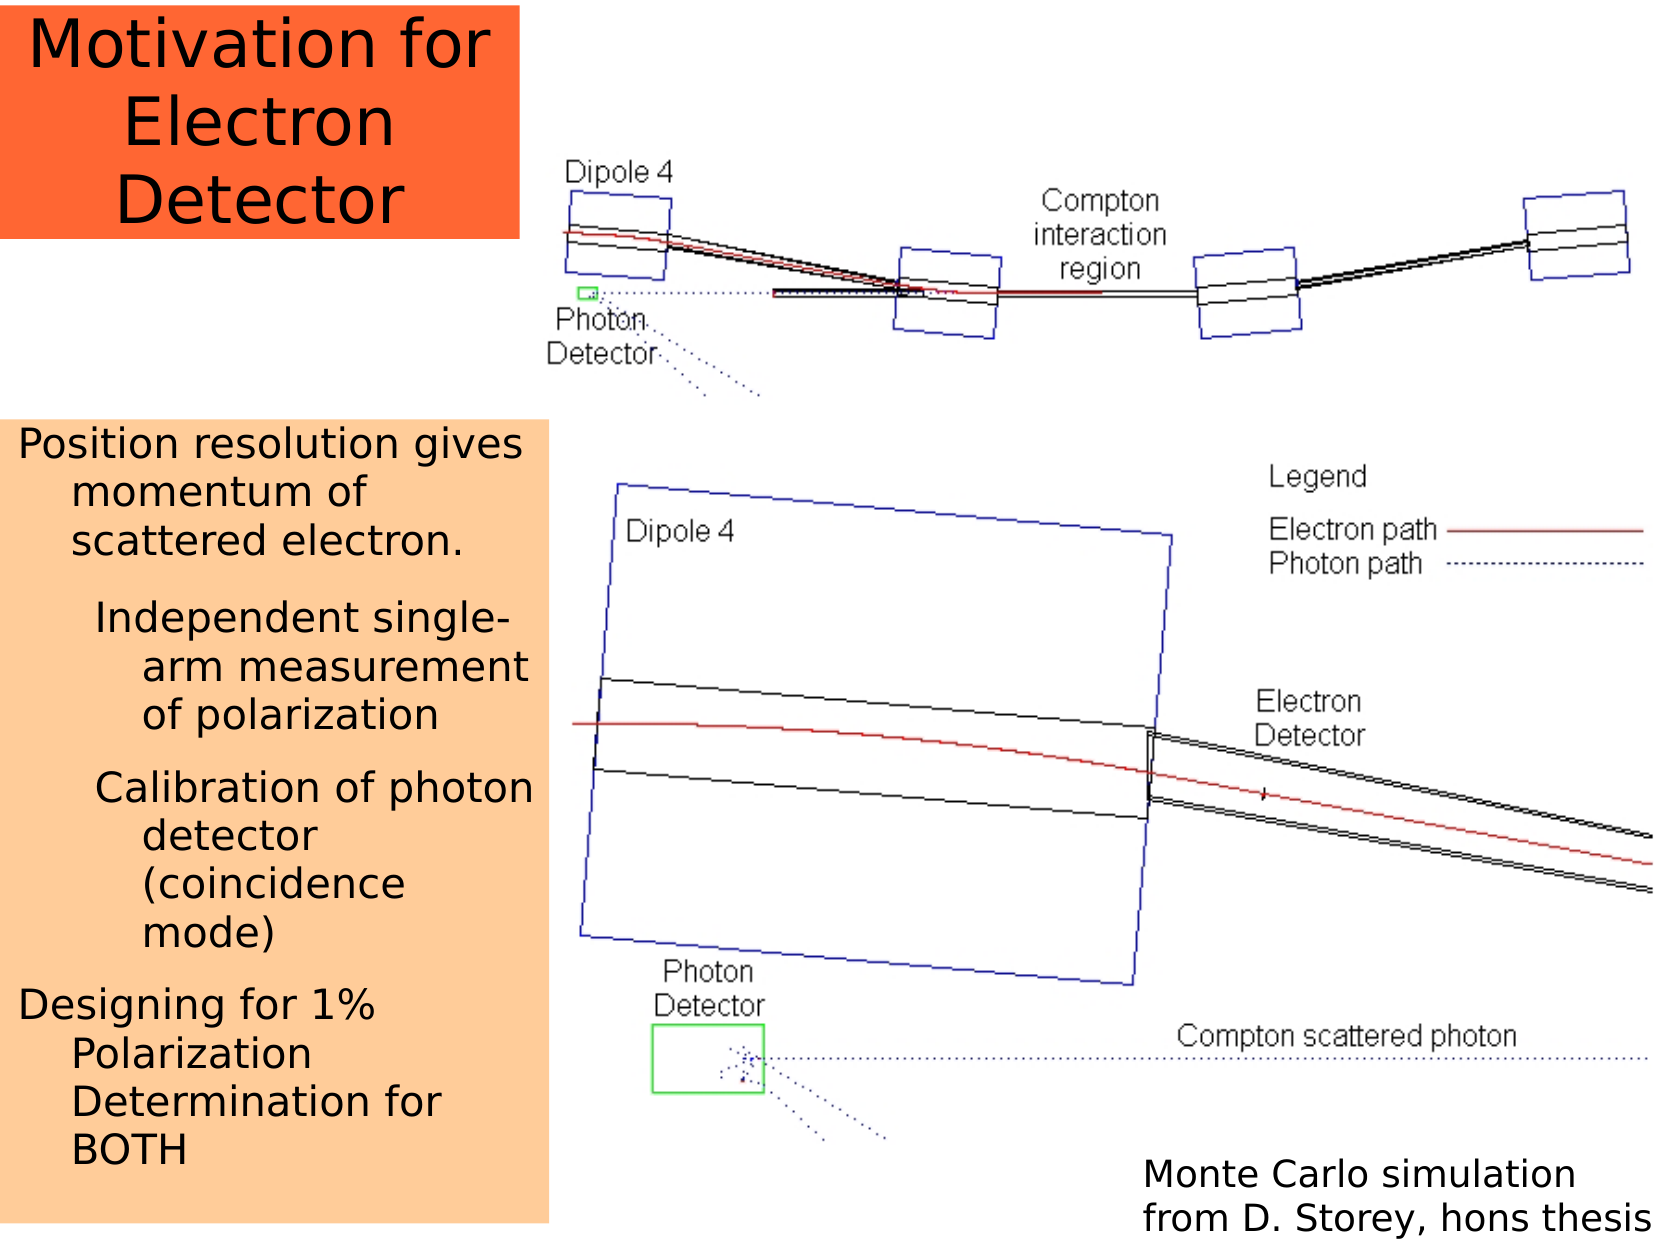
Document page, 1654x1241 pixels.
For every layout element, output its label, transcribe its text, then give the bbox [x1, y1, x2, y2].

title Motivation for Electron Detector [0, 5, 520, 239]
picture [543, 11, 1654, 1145]
text_box Monte Carlo simulation from D. Storey, hons thesis [1127, 1145, 1654, 1241]
list Position resolution gives momentum of scattered electron. Independent single-arm measurement of polarization Calibration of photon detector (coincidence mode) Designing for 1% Polarization Determination for BOTH [0, 419, 550, 1224]
